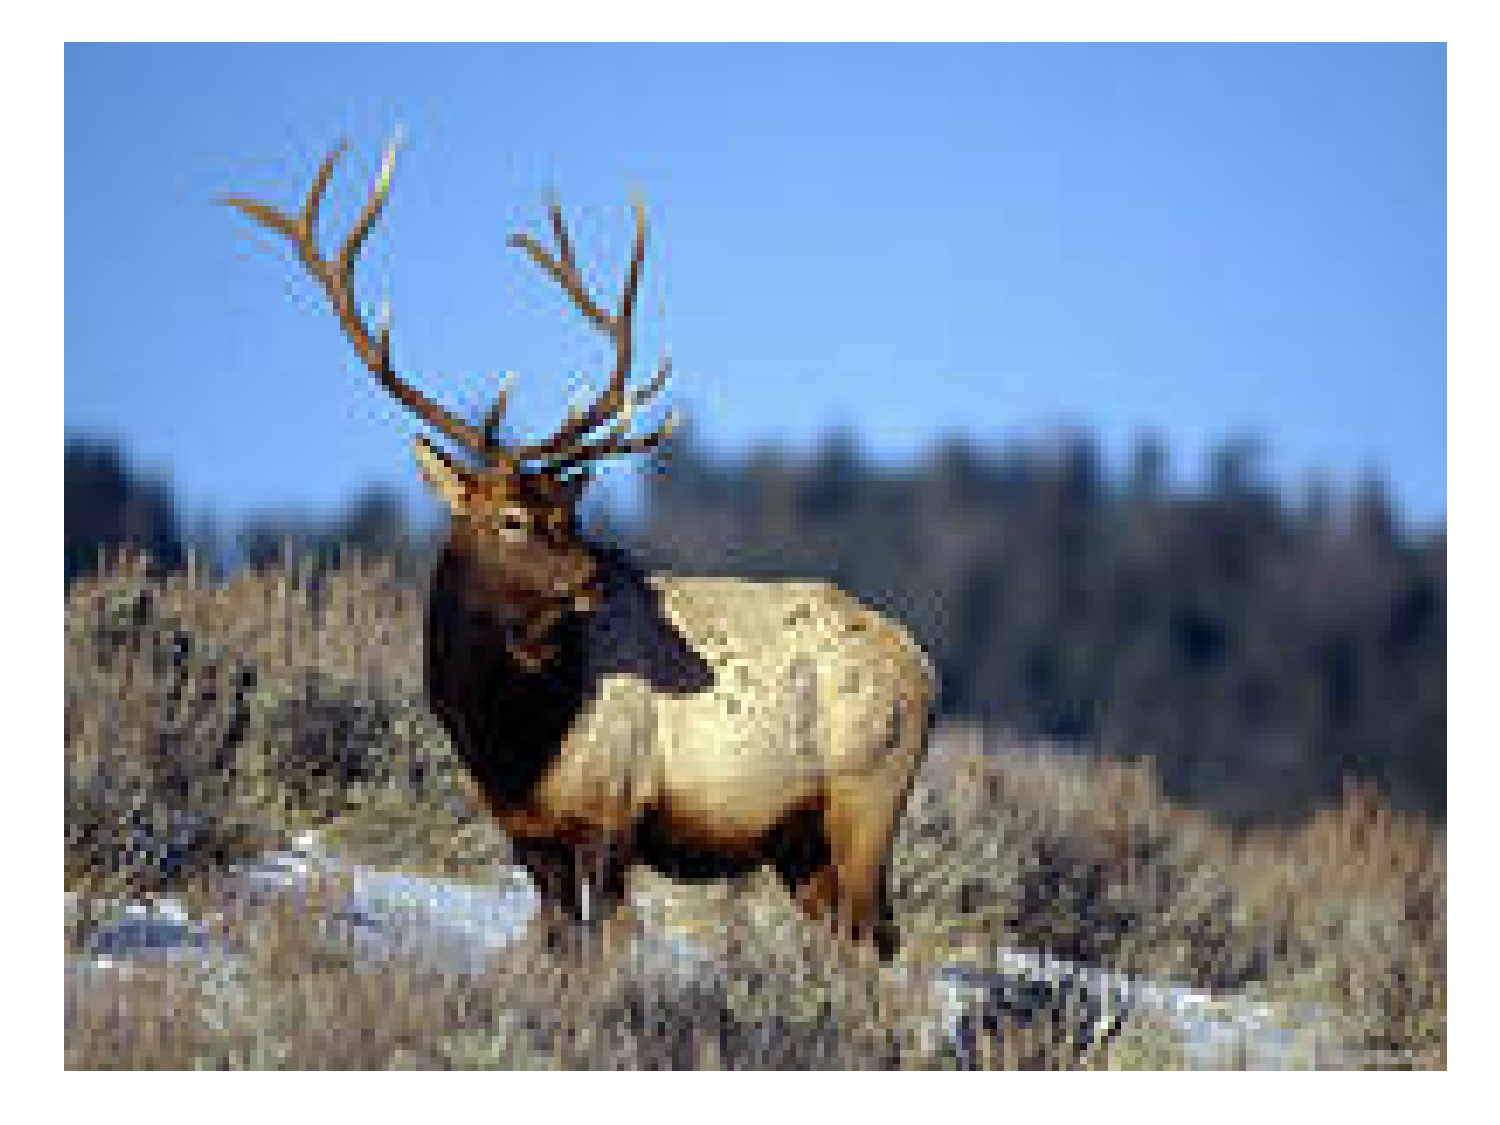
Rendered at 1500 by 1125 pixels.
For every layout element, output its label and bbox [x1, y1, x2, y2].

picture [64, 42, 1447, 1071]
